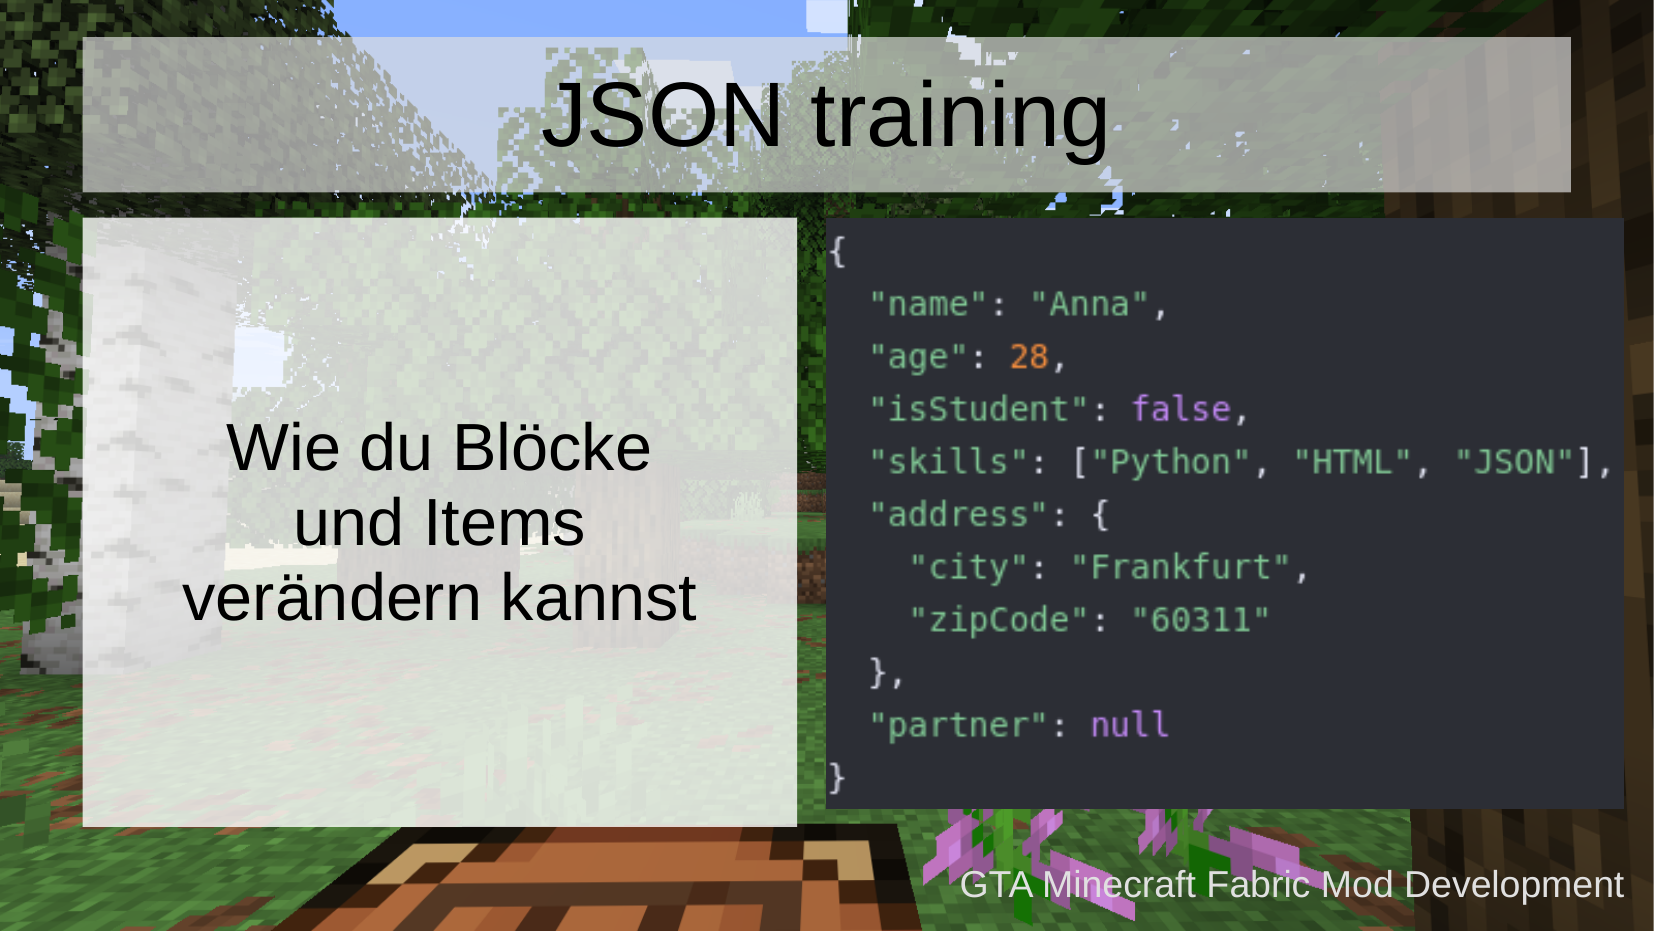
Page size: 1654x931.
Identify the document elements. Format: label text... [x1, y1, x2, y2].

picture [0, 0, 1654, 931]
title JSON training [82, 37, 1571, 193]
subtitle Wie du Blöcke und Items verändern kannst [82, 217, 798, 827]
